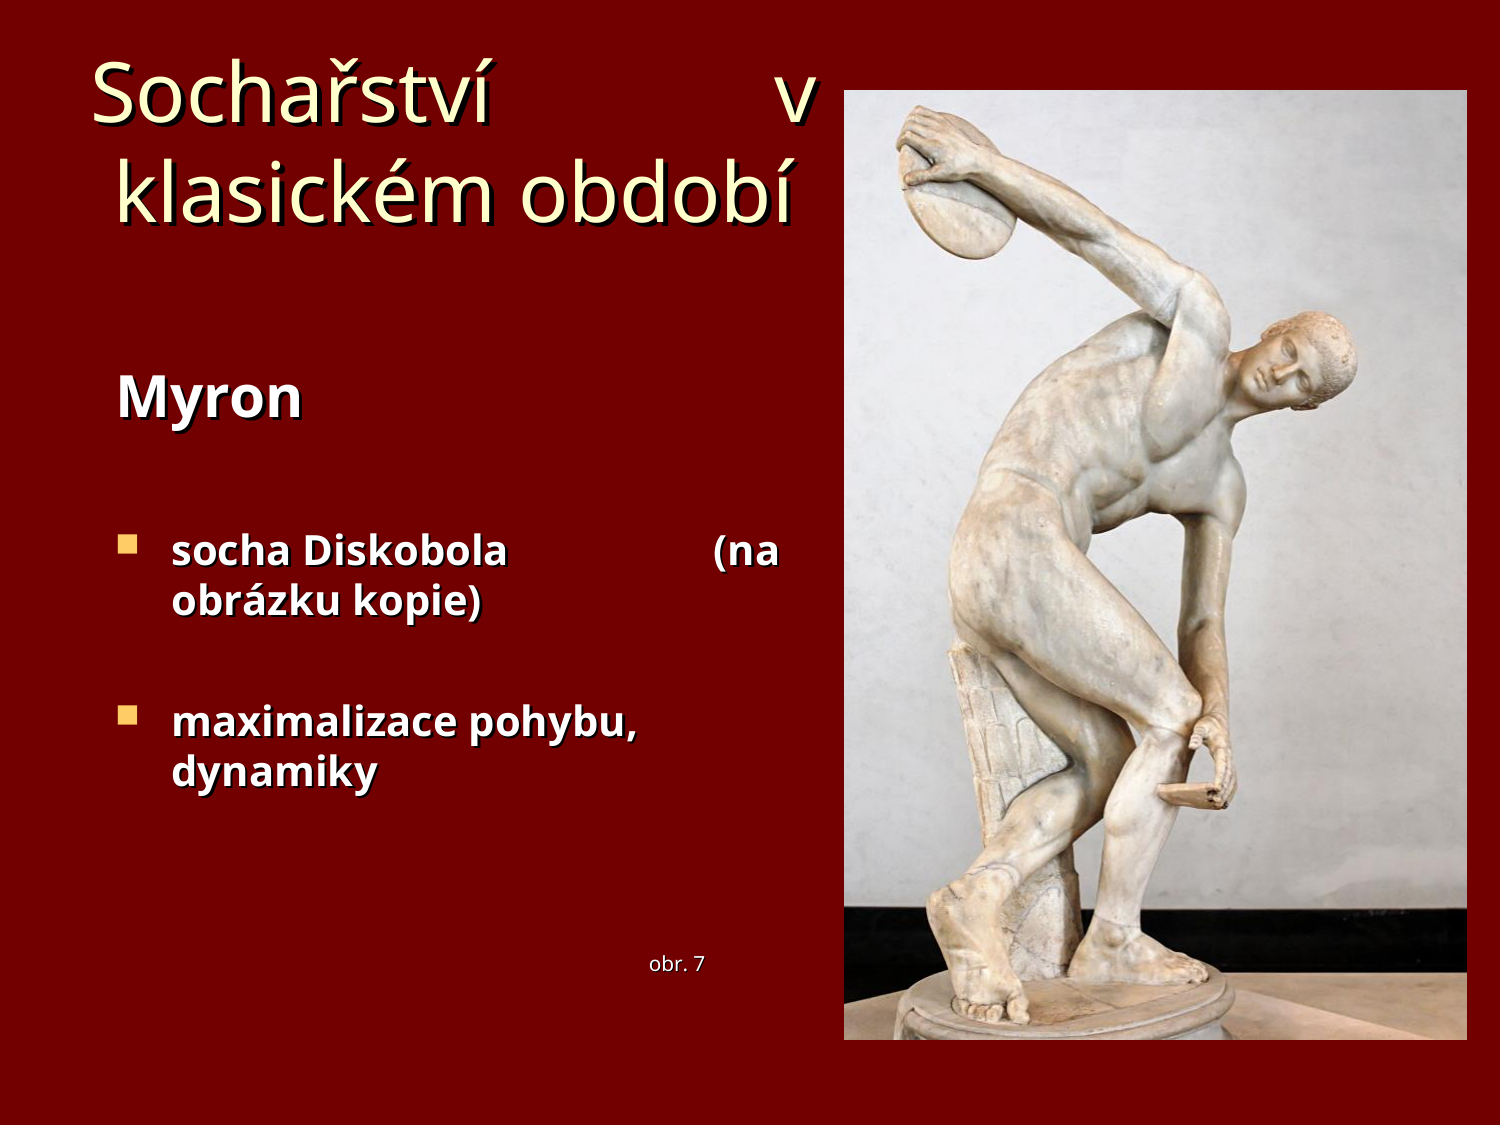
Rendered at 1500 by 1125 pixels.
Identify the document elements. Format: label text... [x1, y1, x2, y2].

title Sochařství v klasickém období [75, 31, 833, 247]
list Myron socha Diskobola (na obrázku kopie) maximalizace pohybu, dynamiky obr. 7 [100, 267, 821, 1005]
text_box [844, 90, 1467, 1040]
